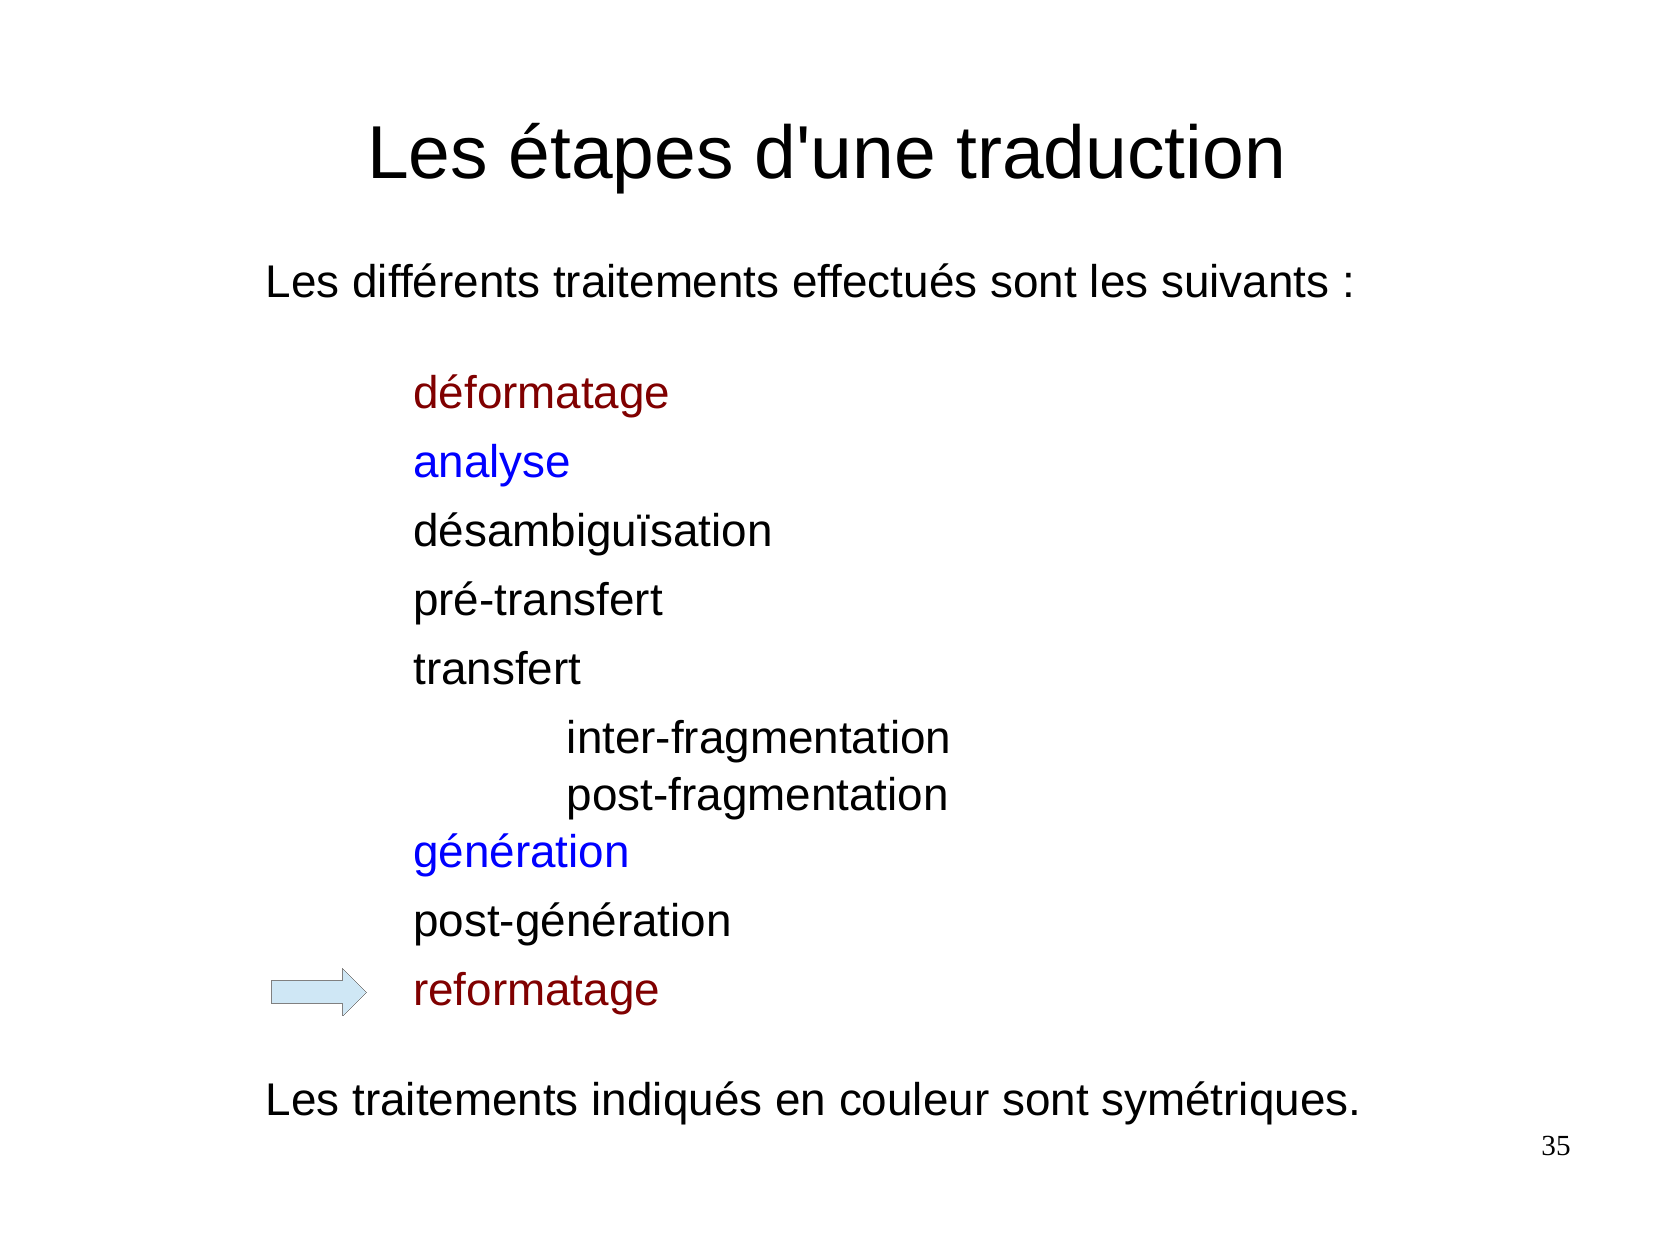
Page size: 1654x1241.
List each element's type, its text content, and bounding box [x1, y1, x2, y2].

text_box [271, 968, 367, 1016]
title Les étapes d'une traduction [82, 49, 1571, 257]
list Les différents traitements effectués sont les suivants : déformatage analyse désambiguïsation pré-transfert transfert inter-fragmentation post-fragmentation génération post-génération reformatage Les traitements indiqués en couleur sont symétriques. [248, 256, 1465, 1182]
